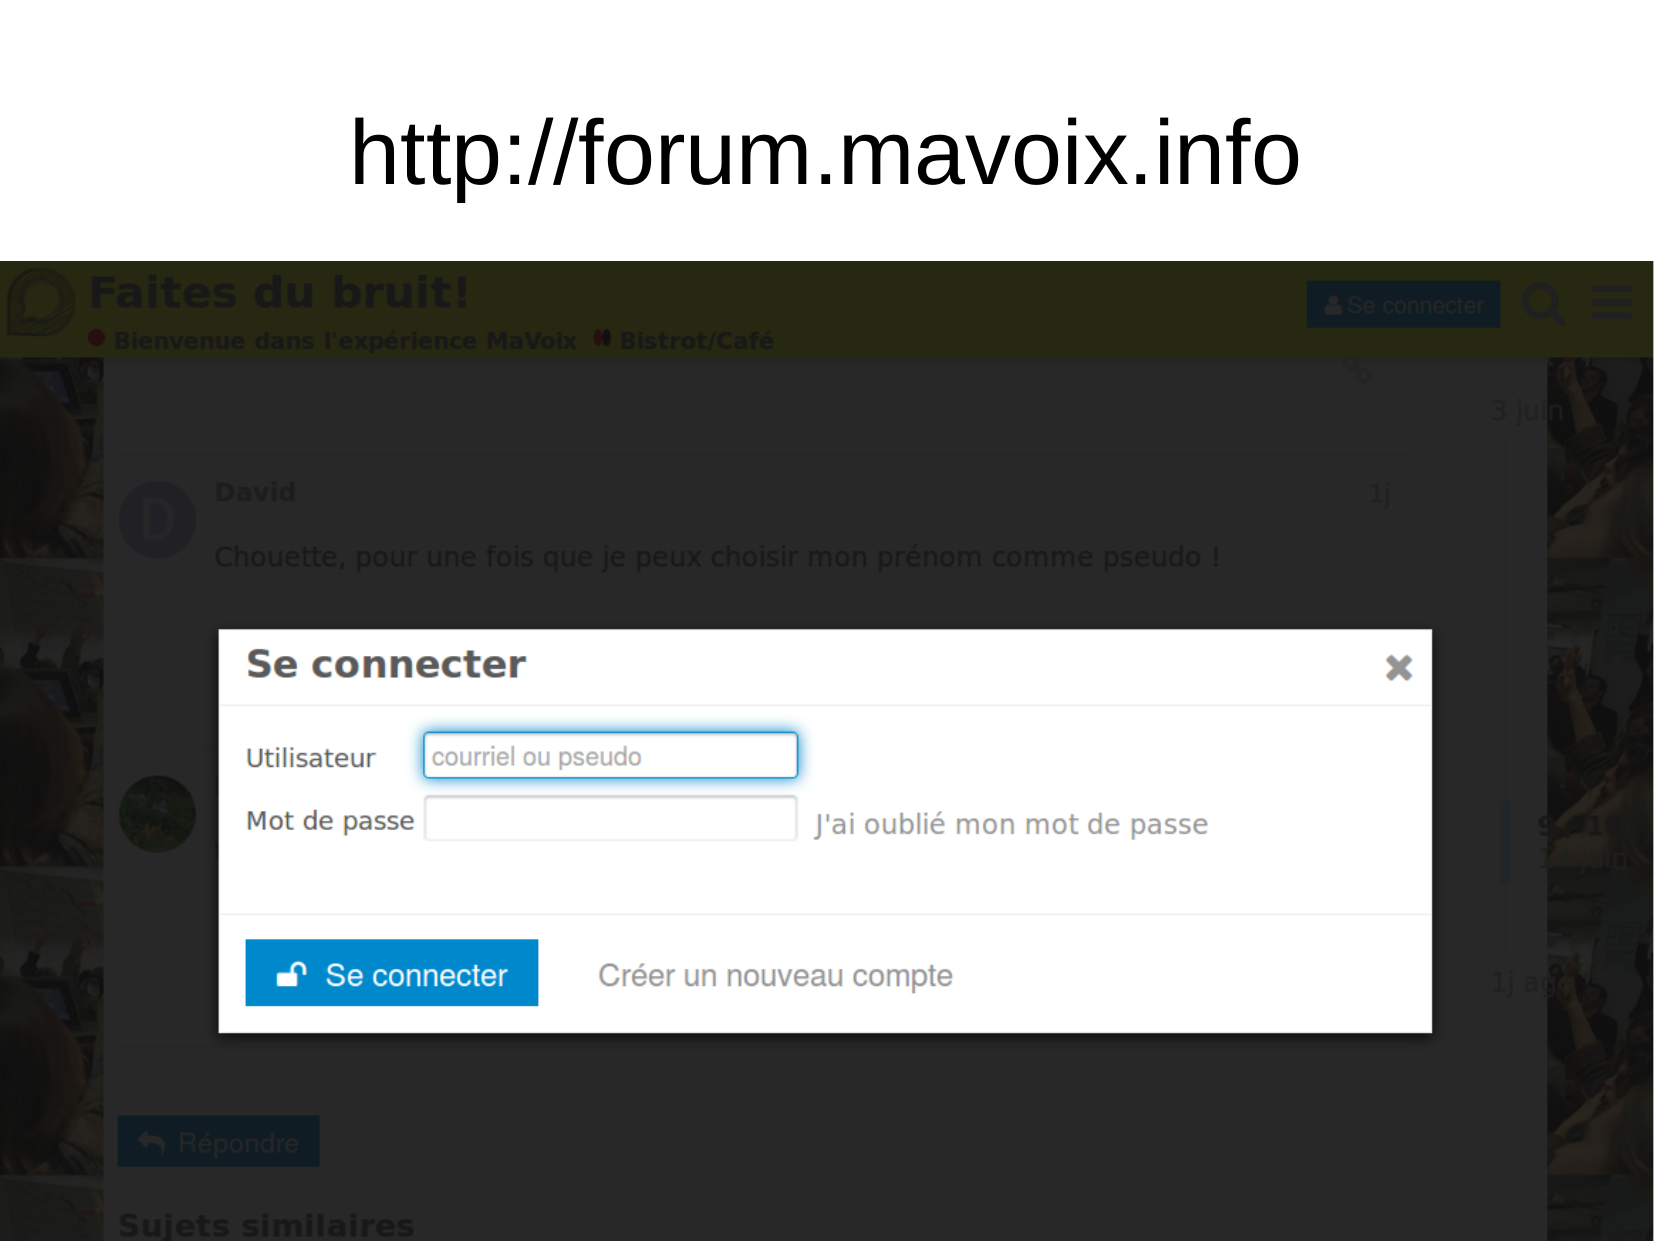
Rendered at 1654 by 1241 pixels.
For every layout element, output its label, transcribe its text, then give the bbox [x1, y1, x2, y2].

picture [0, 261, 1654, 1241]
title http://forum.mavoix.info [82, 49, 1571, 257]
